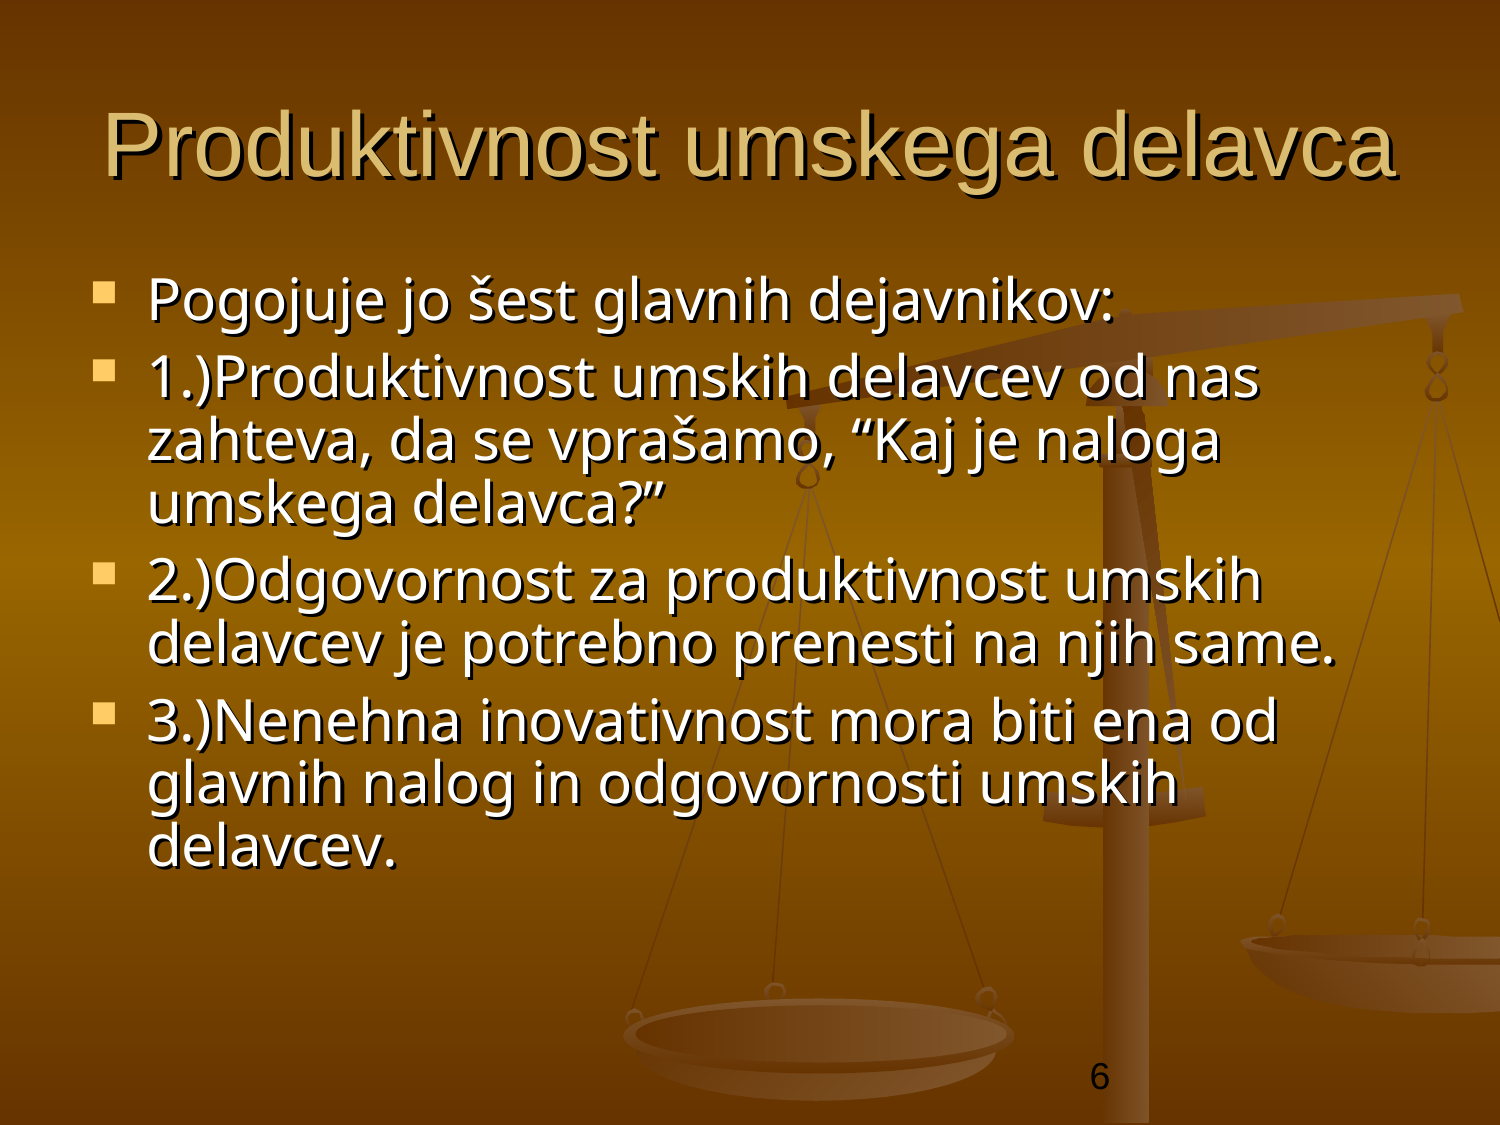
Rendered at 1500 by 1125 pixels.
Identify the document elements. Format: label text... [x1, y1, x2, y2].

title Produktivnost umskega delavca [75, 45, 1426, 234]
list Pogojuje jo šest glavnih dejavnikov: 1.)Produktivnost umskih delavcev od nas zahteva, da se vprašamo, “Kaj je naloga umskega delavca?” 2.)Odgovornost za produktivnost umskih delavcev je potrebno prenesti na njih same. 3.)Nenehna inovativnost mora biti ena od glavnih nalog in odgovornosti umskih delavcev. [75, 262, 1426, 1006]
